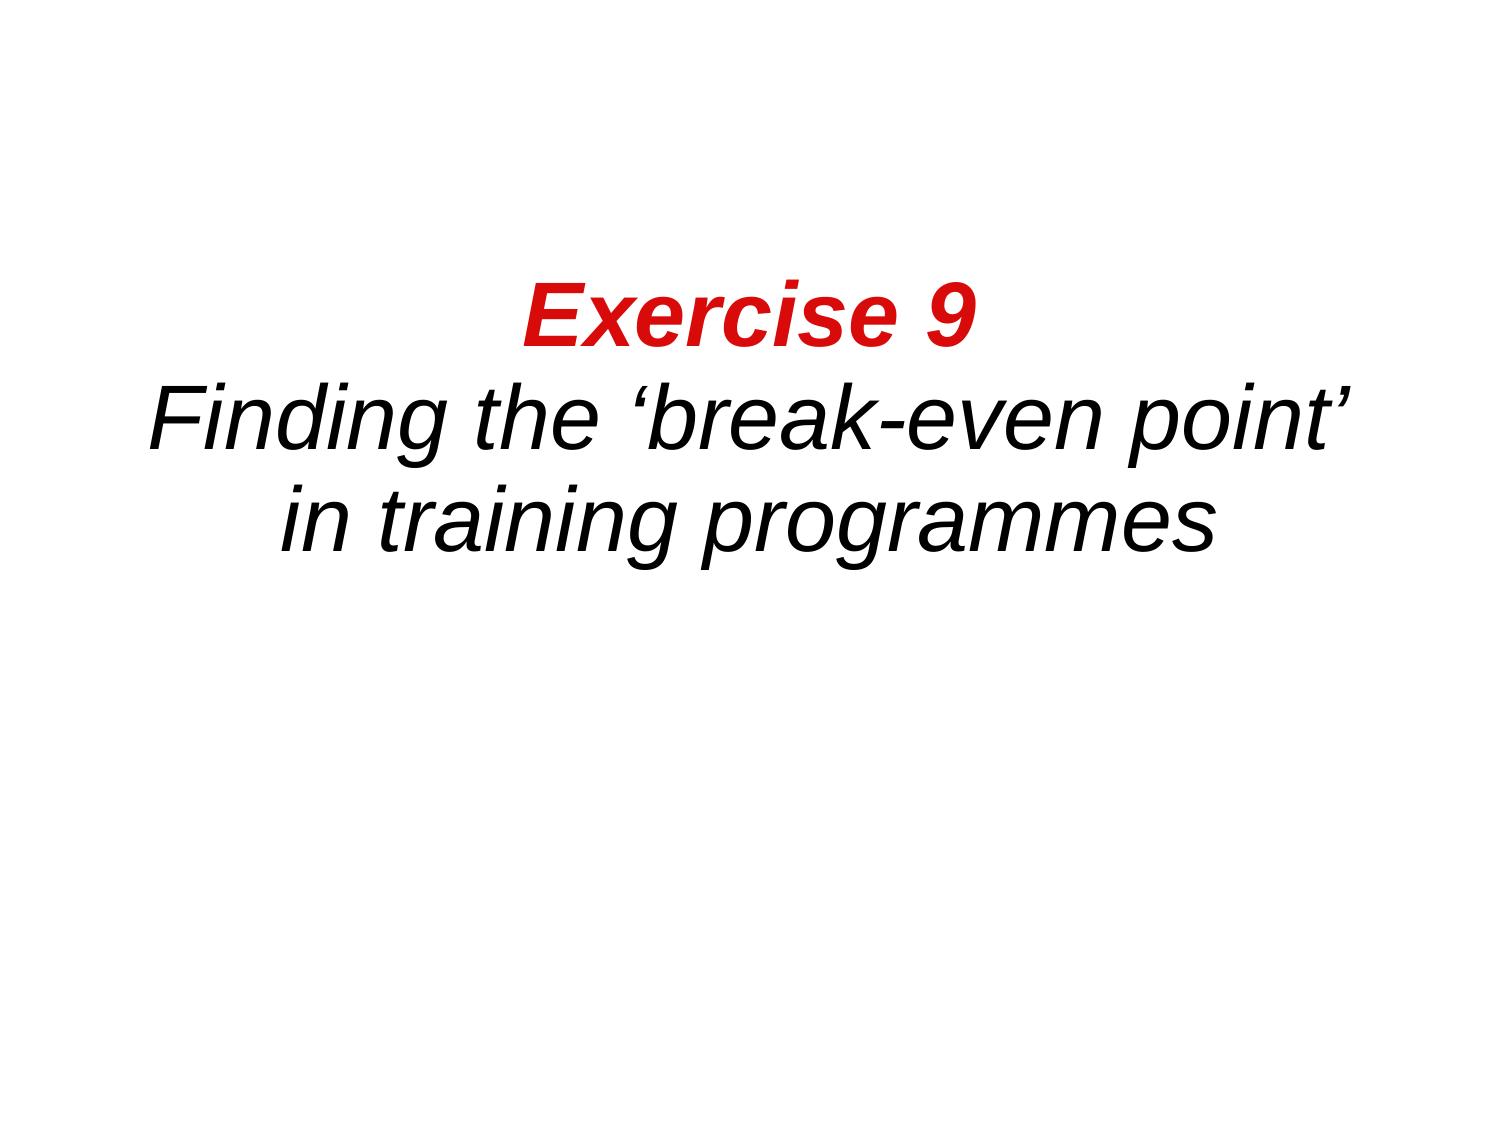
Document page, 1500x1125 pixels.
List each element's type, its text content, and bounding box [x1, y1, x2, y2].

title Exercise 9 Finding the ‘break-even point’ in training programmes [112, 21, 1388, 917]
